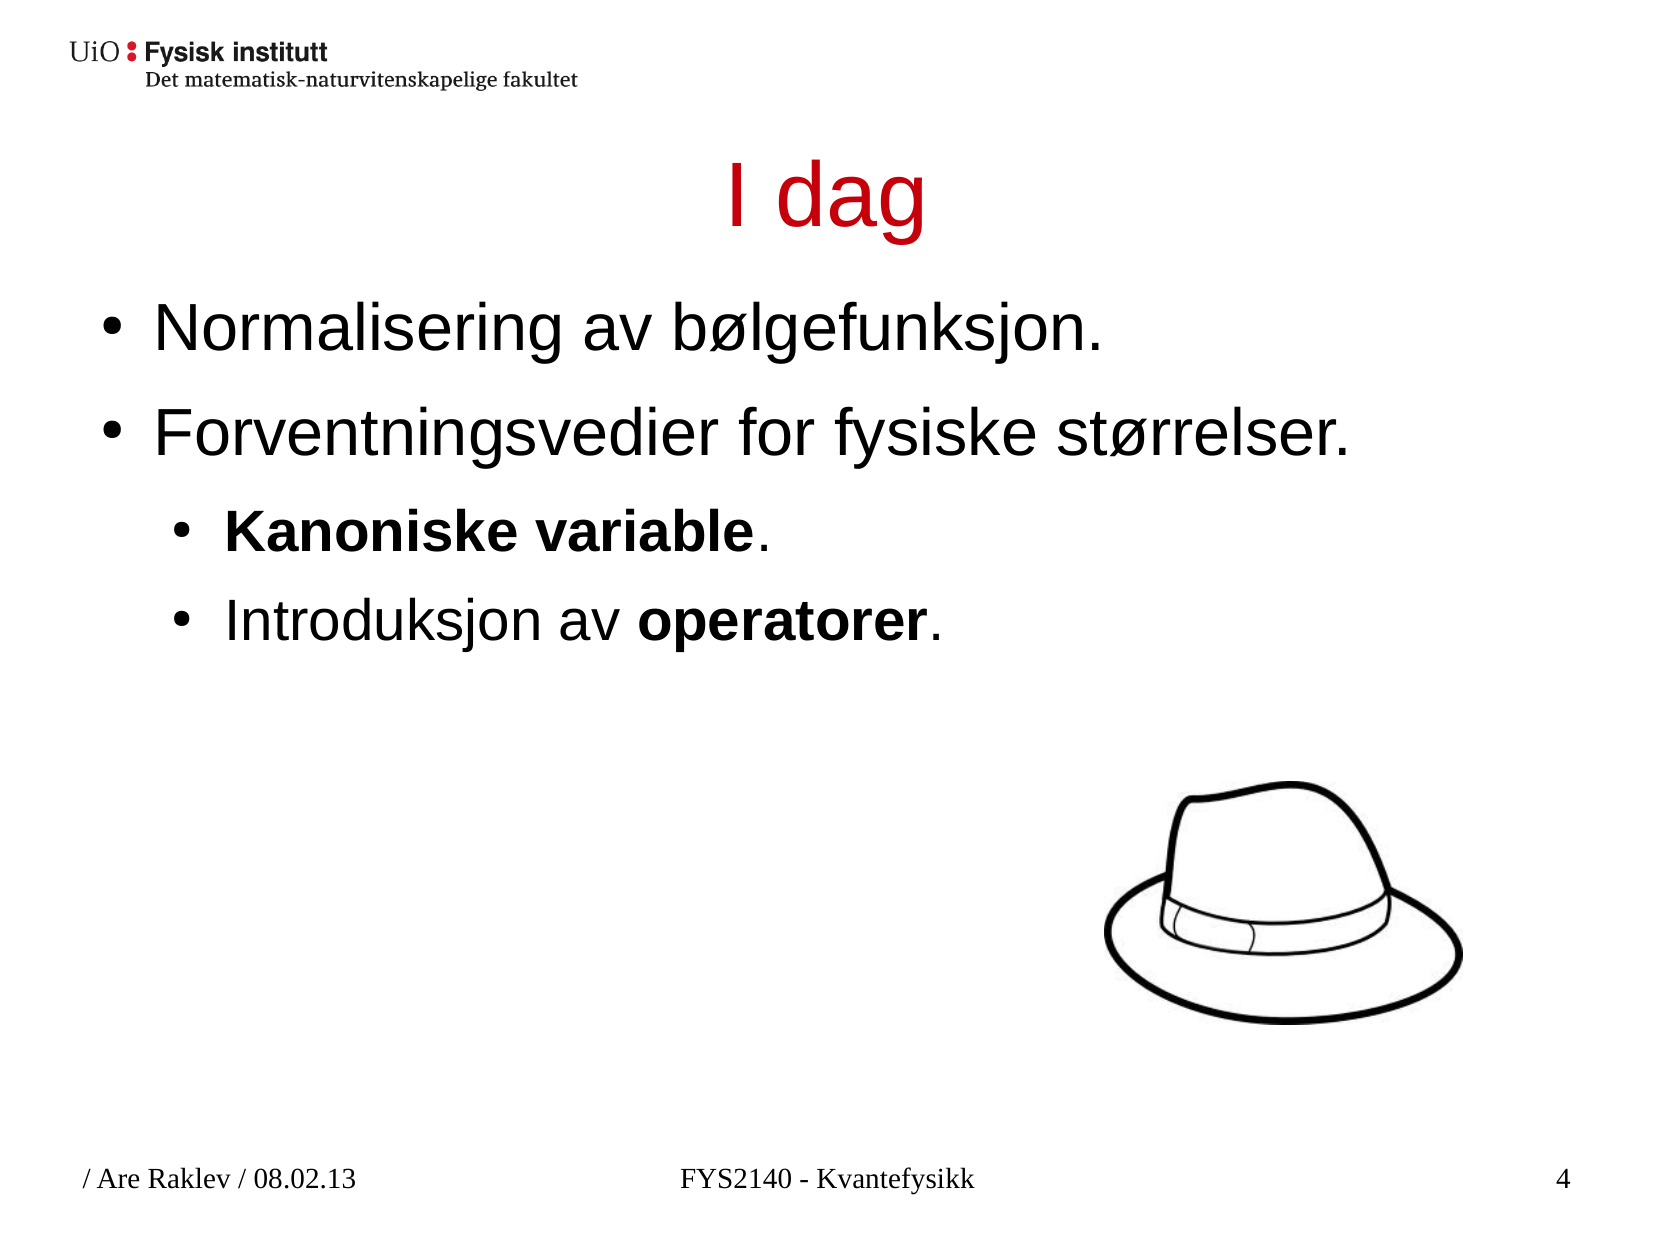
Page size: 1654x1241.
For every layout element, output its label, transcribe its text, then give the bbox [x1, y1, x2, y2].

picture [1104, 781, 1463, 1025]
title I dag [82, 90, 1571, 290]
list Normalisering av bølgefunksjon. Forventningsvedier for fysiske størrelser. Kanoniske variable. Introduksjon av operatorer. [82, 290, 1613, 1094]
picture [68, 37, 581, 93]
